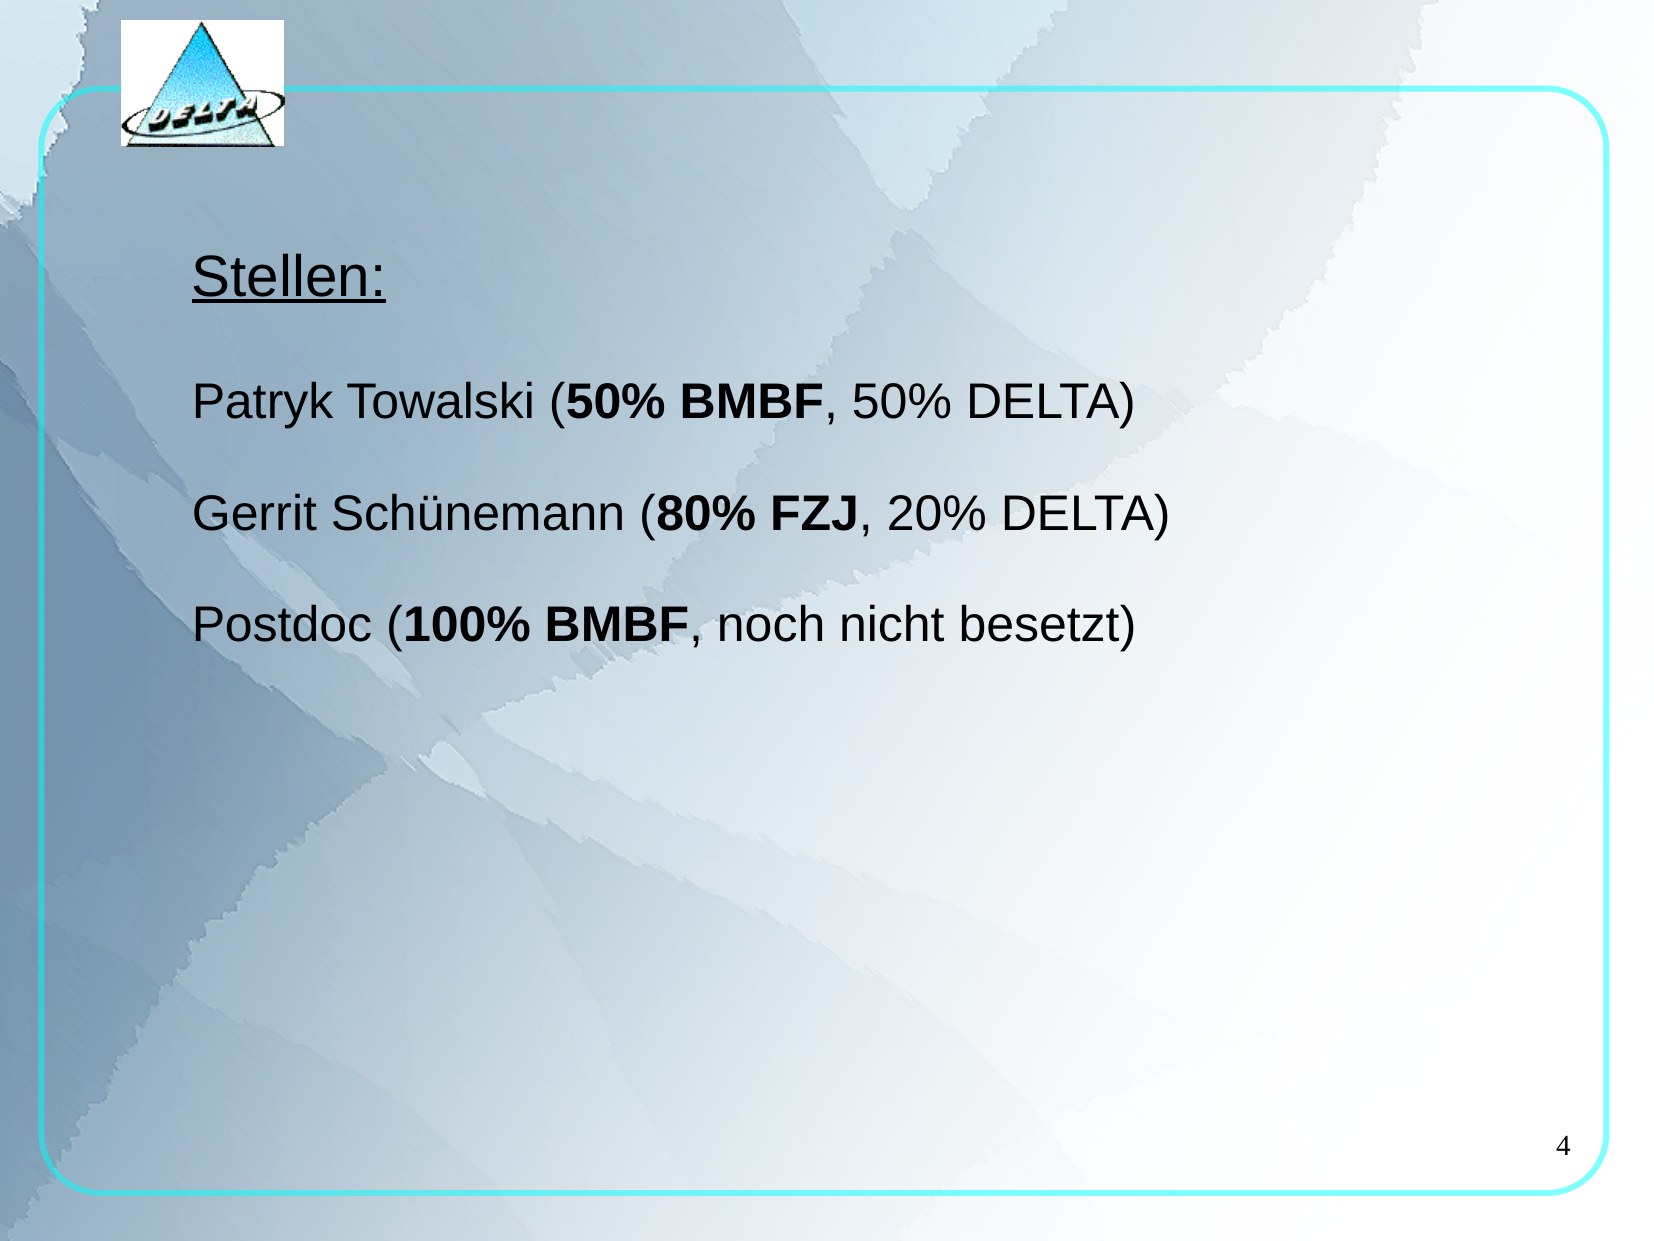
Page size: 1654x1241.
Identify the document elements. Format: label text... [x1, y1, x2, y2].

text_box Stellen: Patryk Towalski (50% BMBF, 50% DELTA) Gerrit Schünemann (80% FZJ, 20% DELTA) Postdoc (100% BMBF, noch nicht besetzt) [177, 236, 1184, 717]
picture [0, 0, 1654, 1241]
